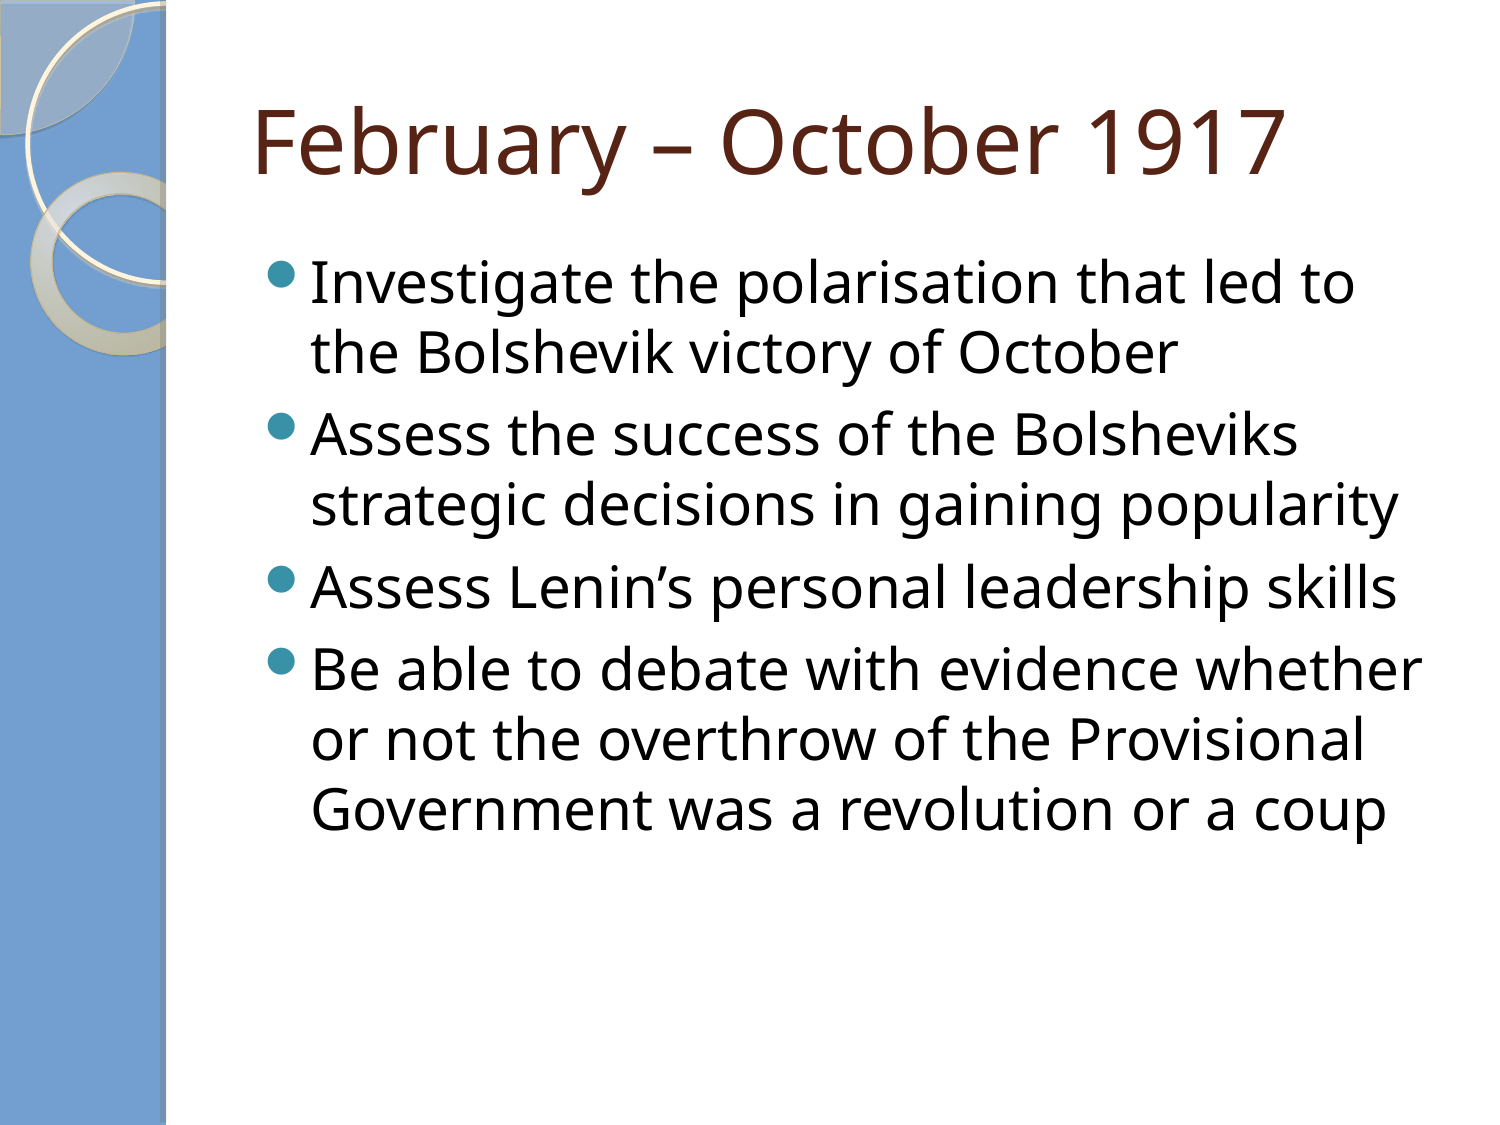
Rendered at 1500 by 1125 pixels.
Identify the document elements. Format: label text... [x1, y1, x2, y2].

list Investigate the polarisation that led to the Bolshevik victory of October Assess the success of the Bolsheviks strategic decisions in gaining popularity Assess Lenin’s personal leadership skills Be able to debate with evidence whether or not the overthrow of the Provisional Government was a revolution or a coup [235, 237, 1466, 1025]
title February – October 1917 [235, 45, 1466, 233]
